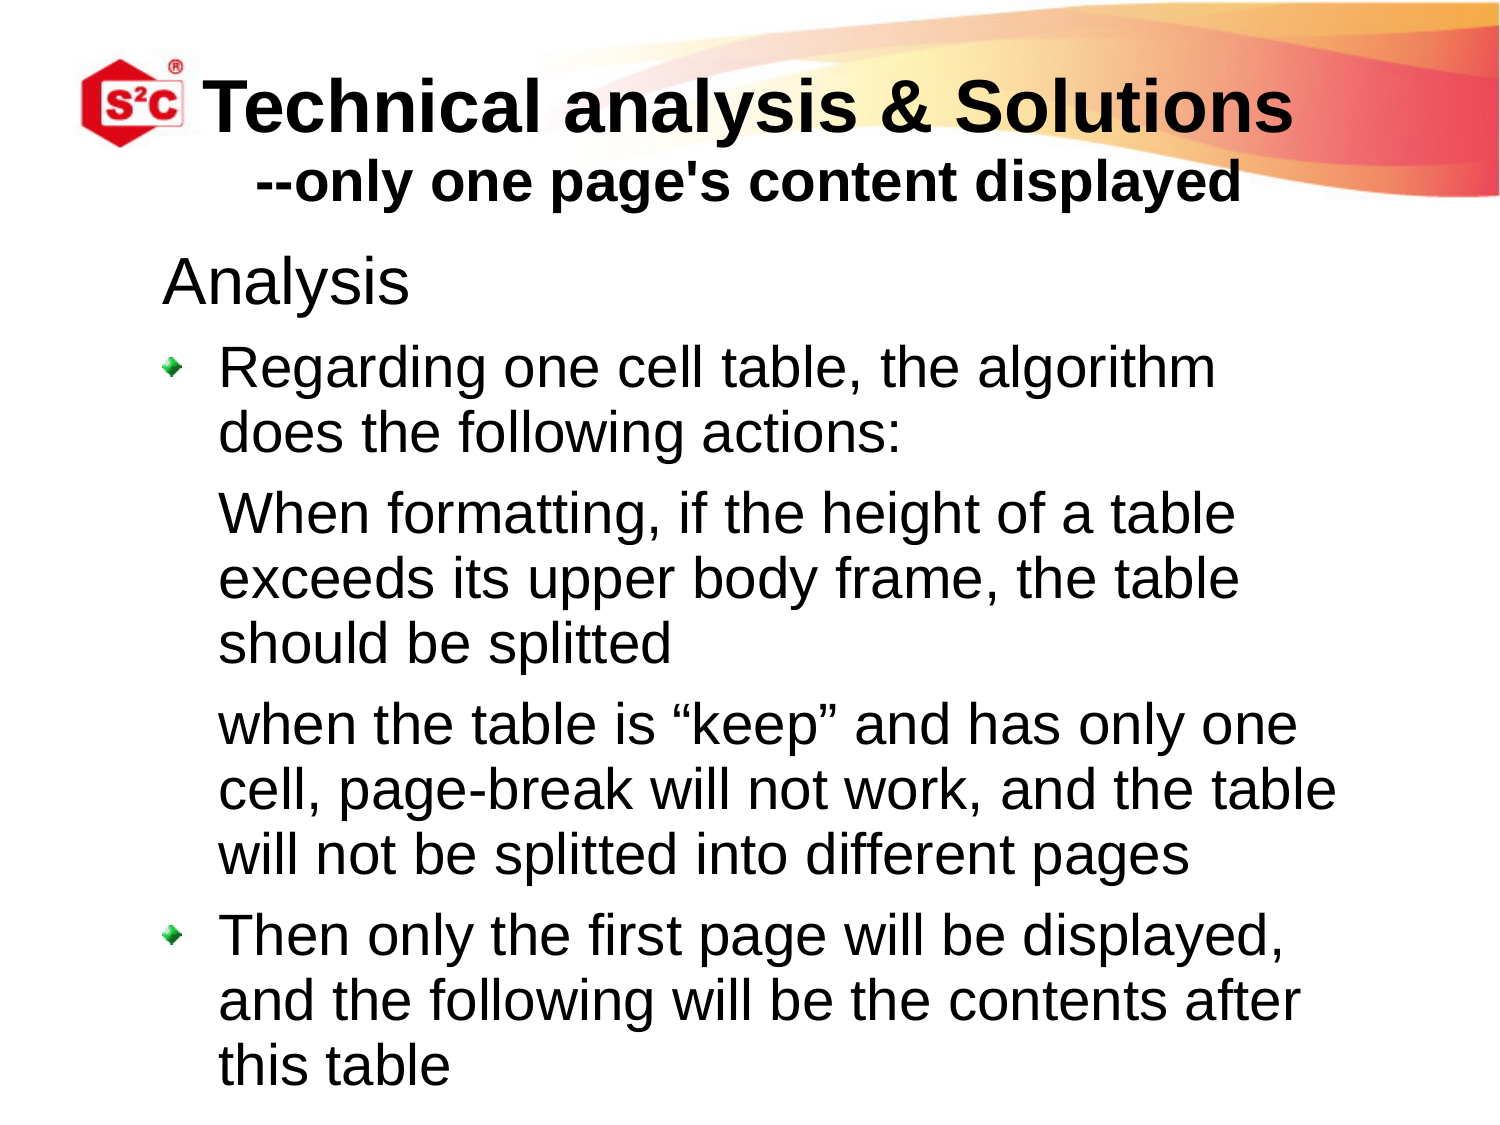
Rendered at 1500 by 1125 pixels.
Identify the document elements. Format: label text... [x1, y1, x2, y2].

title Technical analysis & Solutions --only one page's content displayed [75, 44, 1425, 233]
picture [0, 0, 1500, 1125]
list Analysis Regarding one cell table, the algorithm does the following actions: When formatting, if the height of a table exceeds its upper body frame, the table should be splitted when the table is “keep” and has only one cell, page-break will not work, and the table will not be splitted into different pages Then only the first page will be displayed, and the following will be the contents after this table [147, 236, 1359, 1093]
